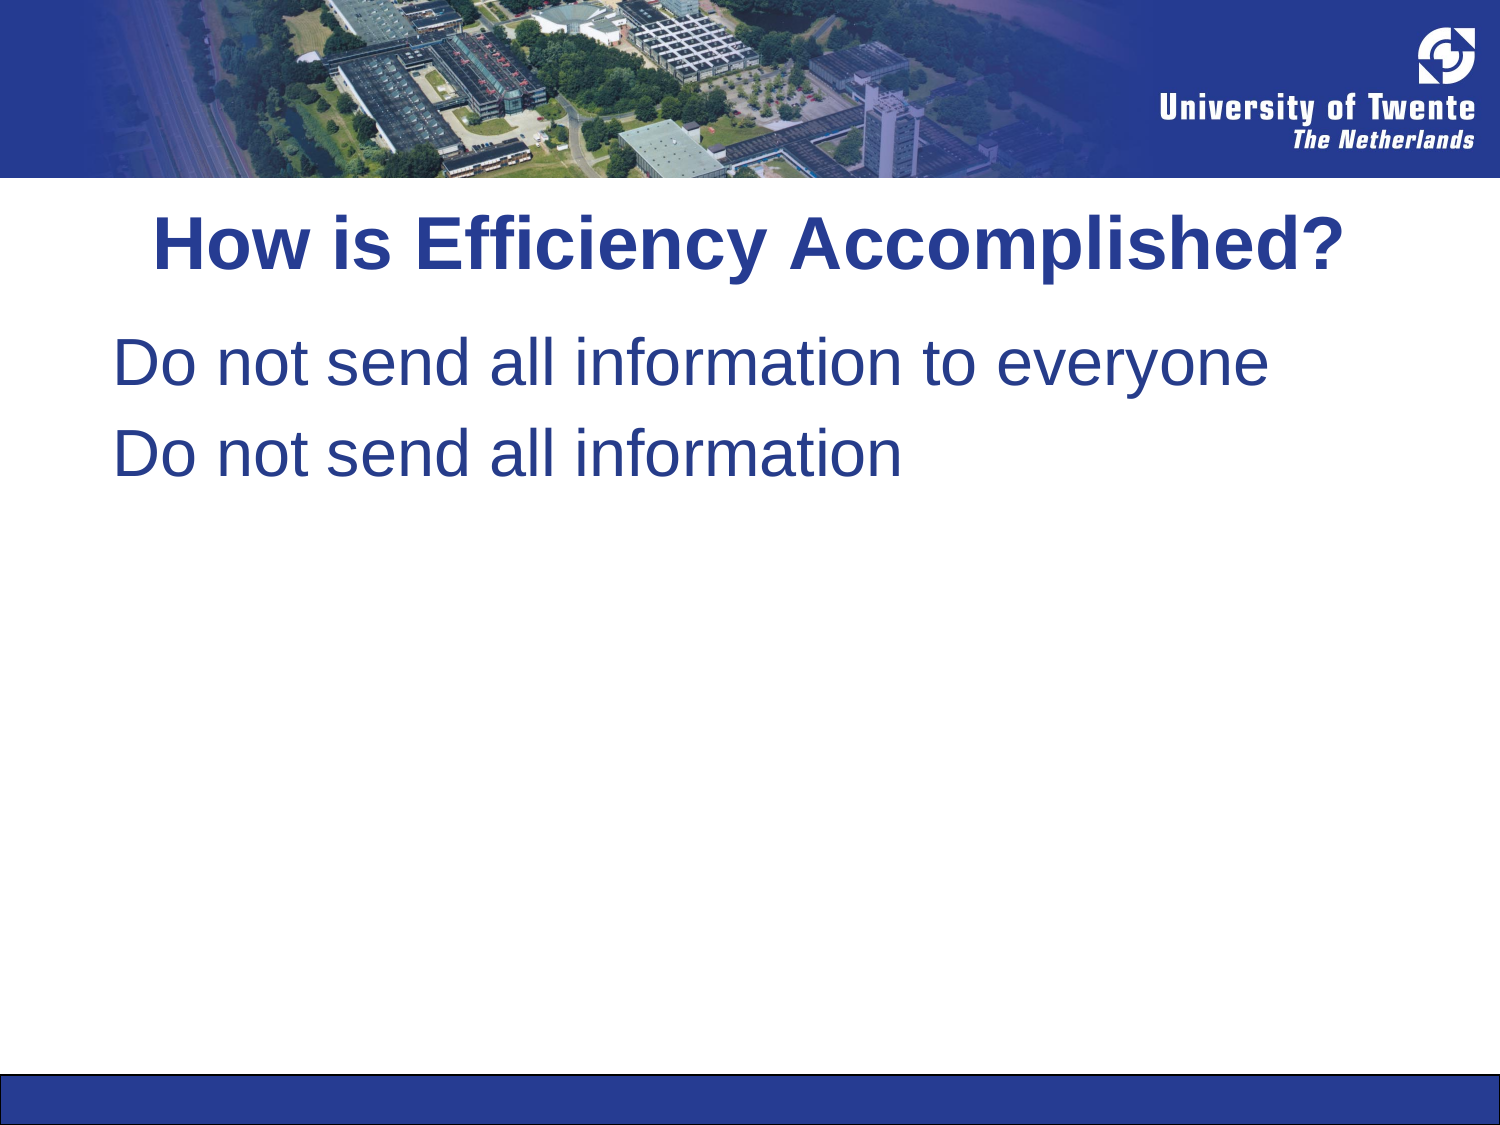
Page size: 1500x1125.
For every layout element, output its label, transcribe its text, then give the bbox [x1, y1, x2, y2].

title How is Efficiency Accomplished? [112, 187, 1388, 301]
list Do not send all information to everyone Do not send all information [112, 324, 1388, 1001]
picture [0, 0, 1500, 178]
